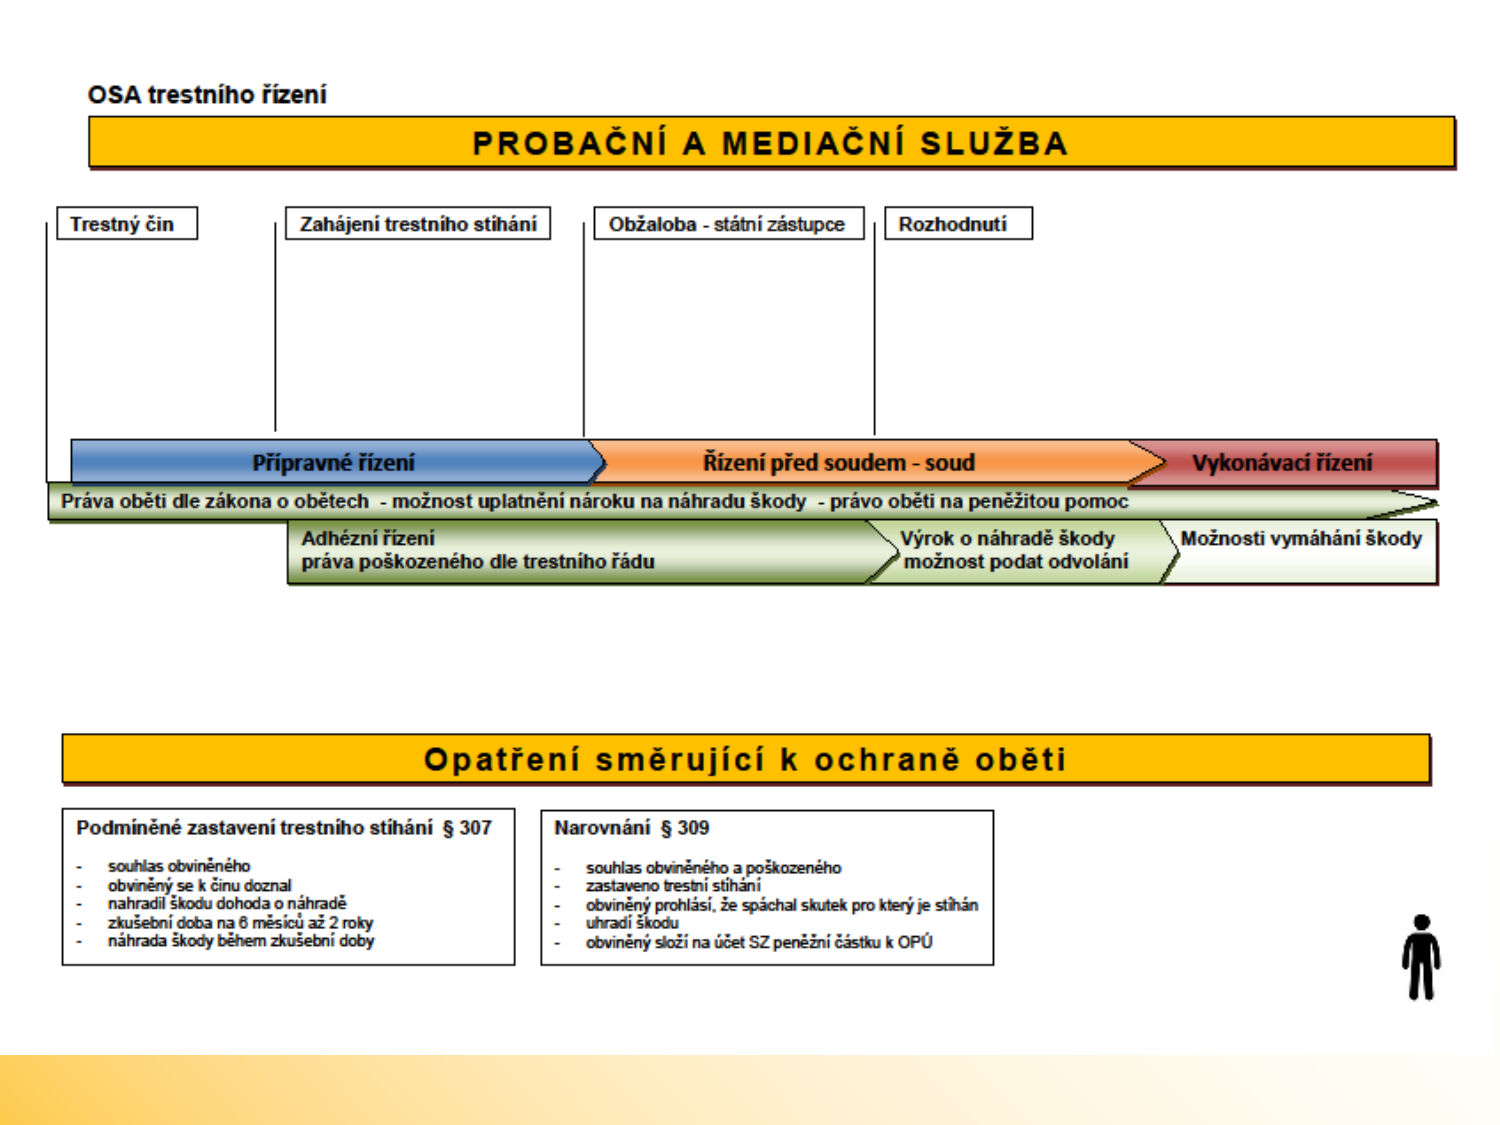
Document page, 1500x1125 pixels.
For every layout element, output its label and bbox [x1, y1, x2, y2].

picture [0, 0, 1500, 1125]
chart [0, 0, 1493, 1055]
